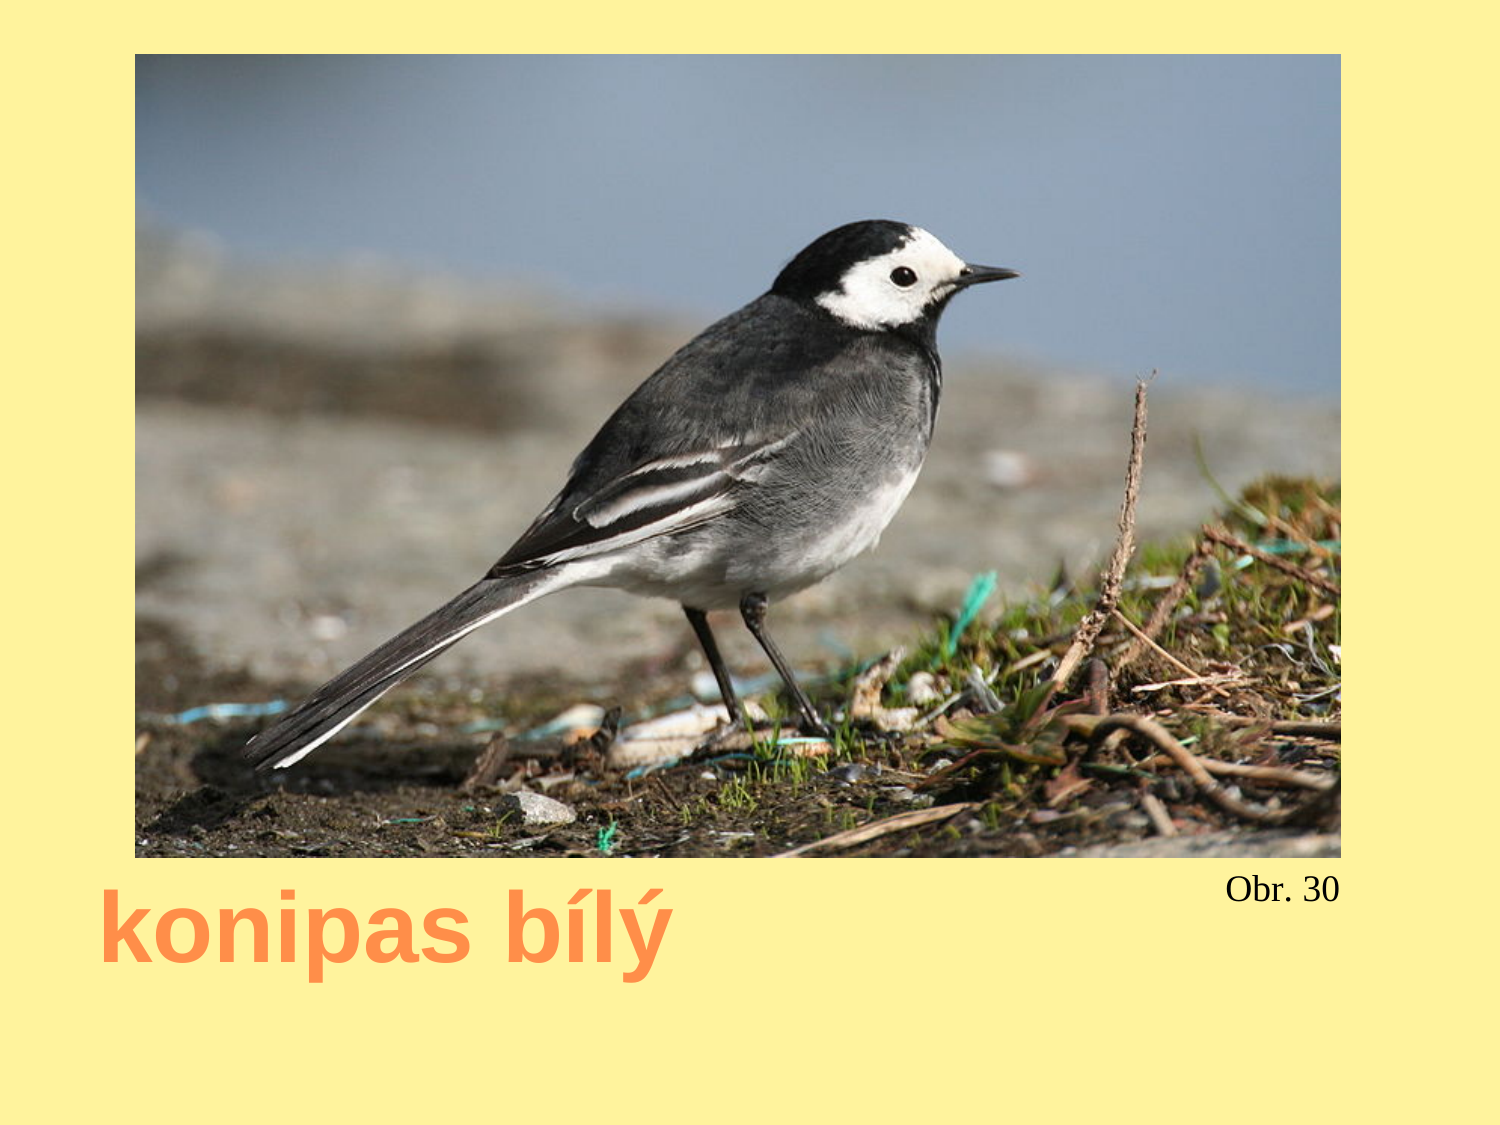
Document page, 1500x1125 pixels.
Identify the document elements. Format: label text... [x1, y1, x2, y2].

picture [135, 54, 1341, 858]
title konipas bílý [82, 817, 1426, 991]
text_box Obr. 30 [1210, 855, 1377, 917]
